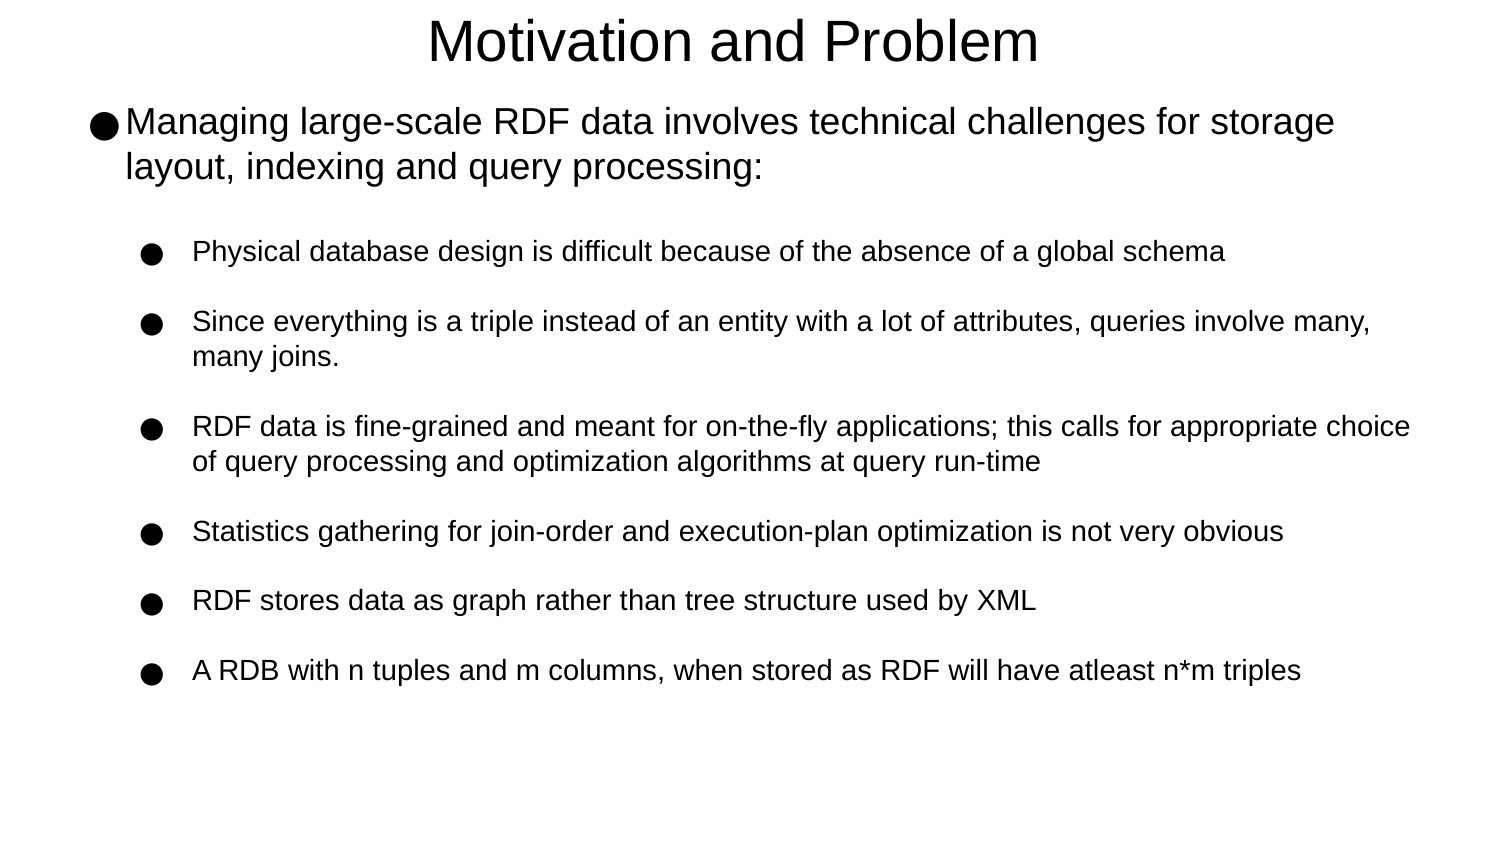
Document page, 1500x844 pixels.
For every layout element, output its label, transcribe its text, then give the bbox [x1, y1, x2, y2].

text_box Motivation and Problem [35, 0, 1434, 82]
text_box Managing large-scale RDF data involves technical challenges for storage layout, indexing and query processing: Physical database design is difficult because of the absence of a global schema Since everything is a triple instead of an entity with a lot of attributes, queries involve many, many joins. RDF data is fine-grained and meant for on-the-fly applications; this calls for appropriate choice of query processing and optimization algorithms at query run-time Statistics gathering for join-order and execution-plan optimization is not very obvious RDF stores data as graph rather than tree structure used by XML A RDB with n tuples and m columns, when stored as RDF will have atleast n*m triples [35, 82, 1434, 643]
